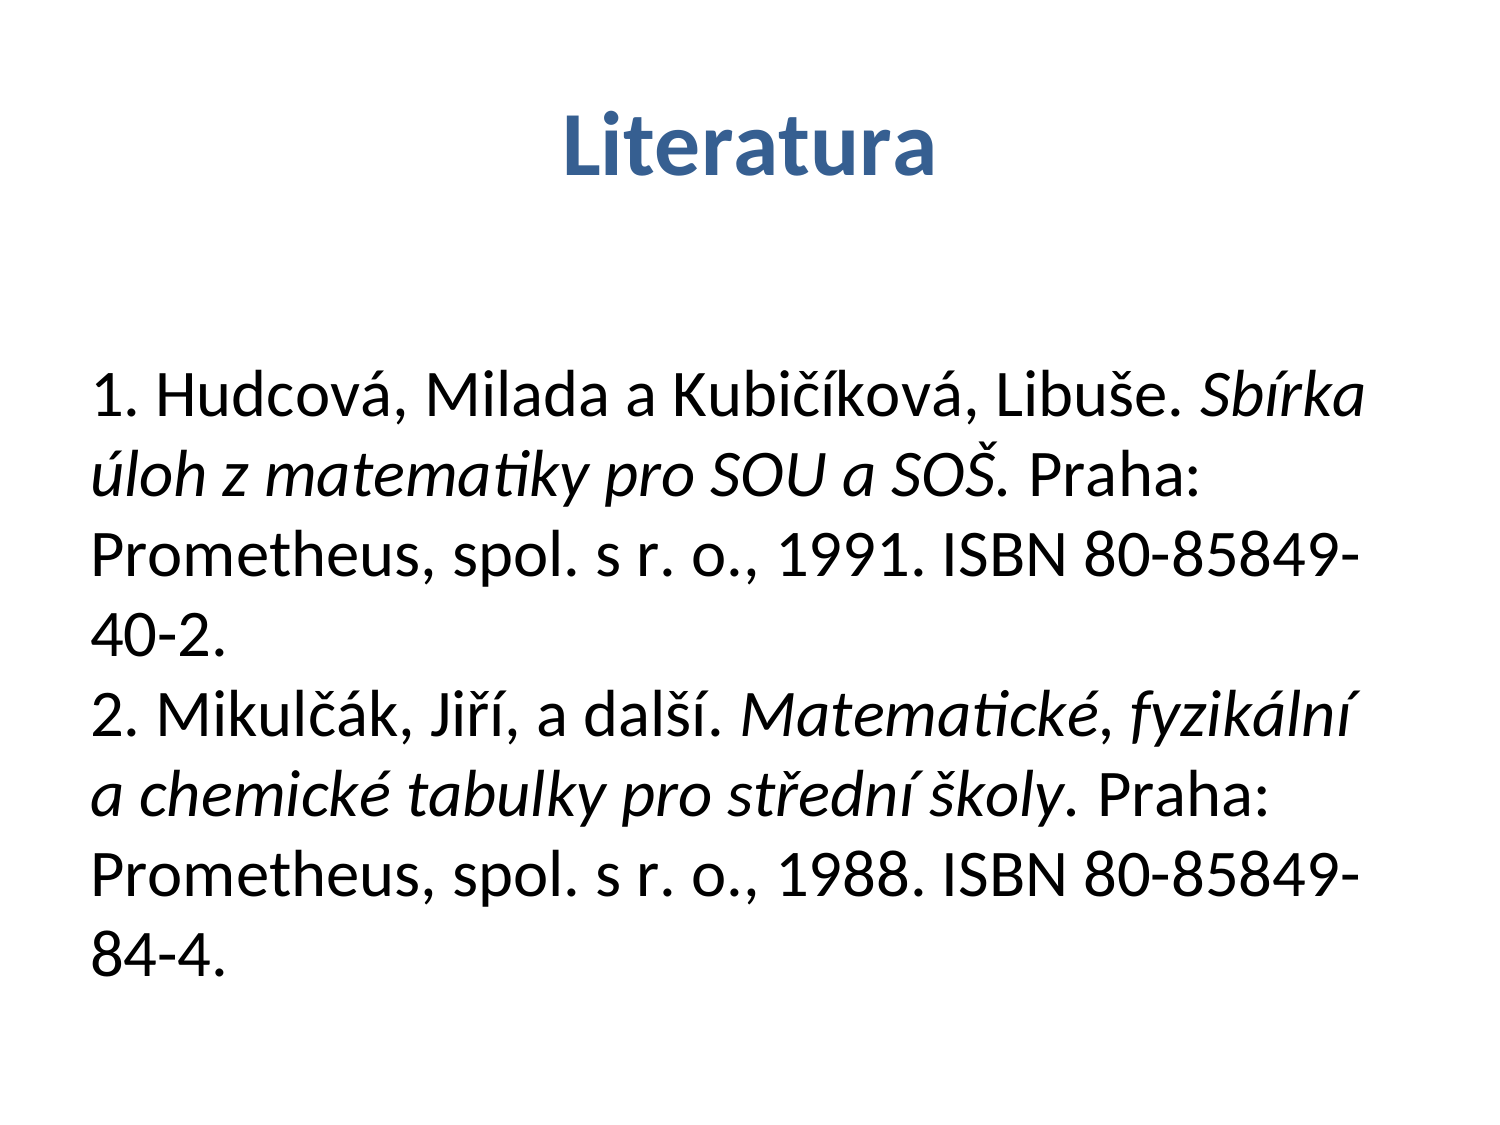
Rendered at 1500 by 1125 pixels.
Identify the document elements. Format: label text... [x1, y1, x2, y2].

title Literatura [75, 45, 1426, 233]
list 1. Hudcová, Milada a Kubičíková, Libuše. Sbírka úloh z matematiky pro SOU a SOŠ. Praha: Prometheus, spol. s r. o., 1991. ISBN 80-85849-40-2. 2. Mikulčák, Jiří, a další. Matematické, fyzikální a chemické tabulky pro střední školy. Praha: Prometheus, spol. s r. o., 1988. ISBN 80-85849-84-4. [75, 262, 1426, 1094]
